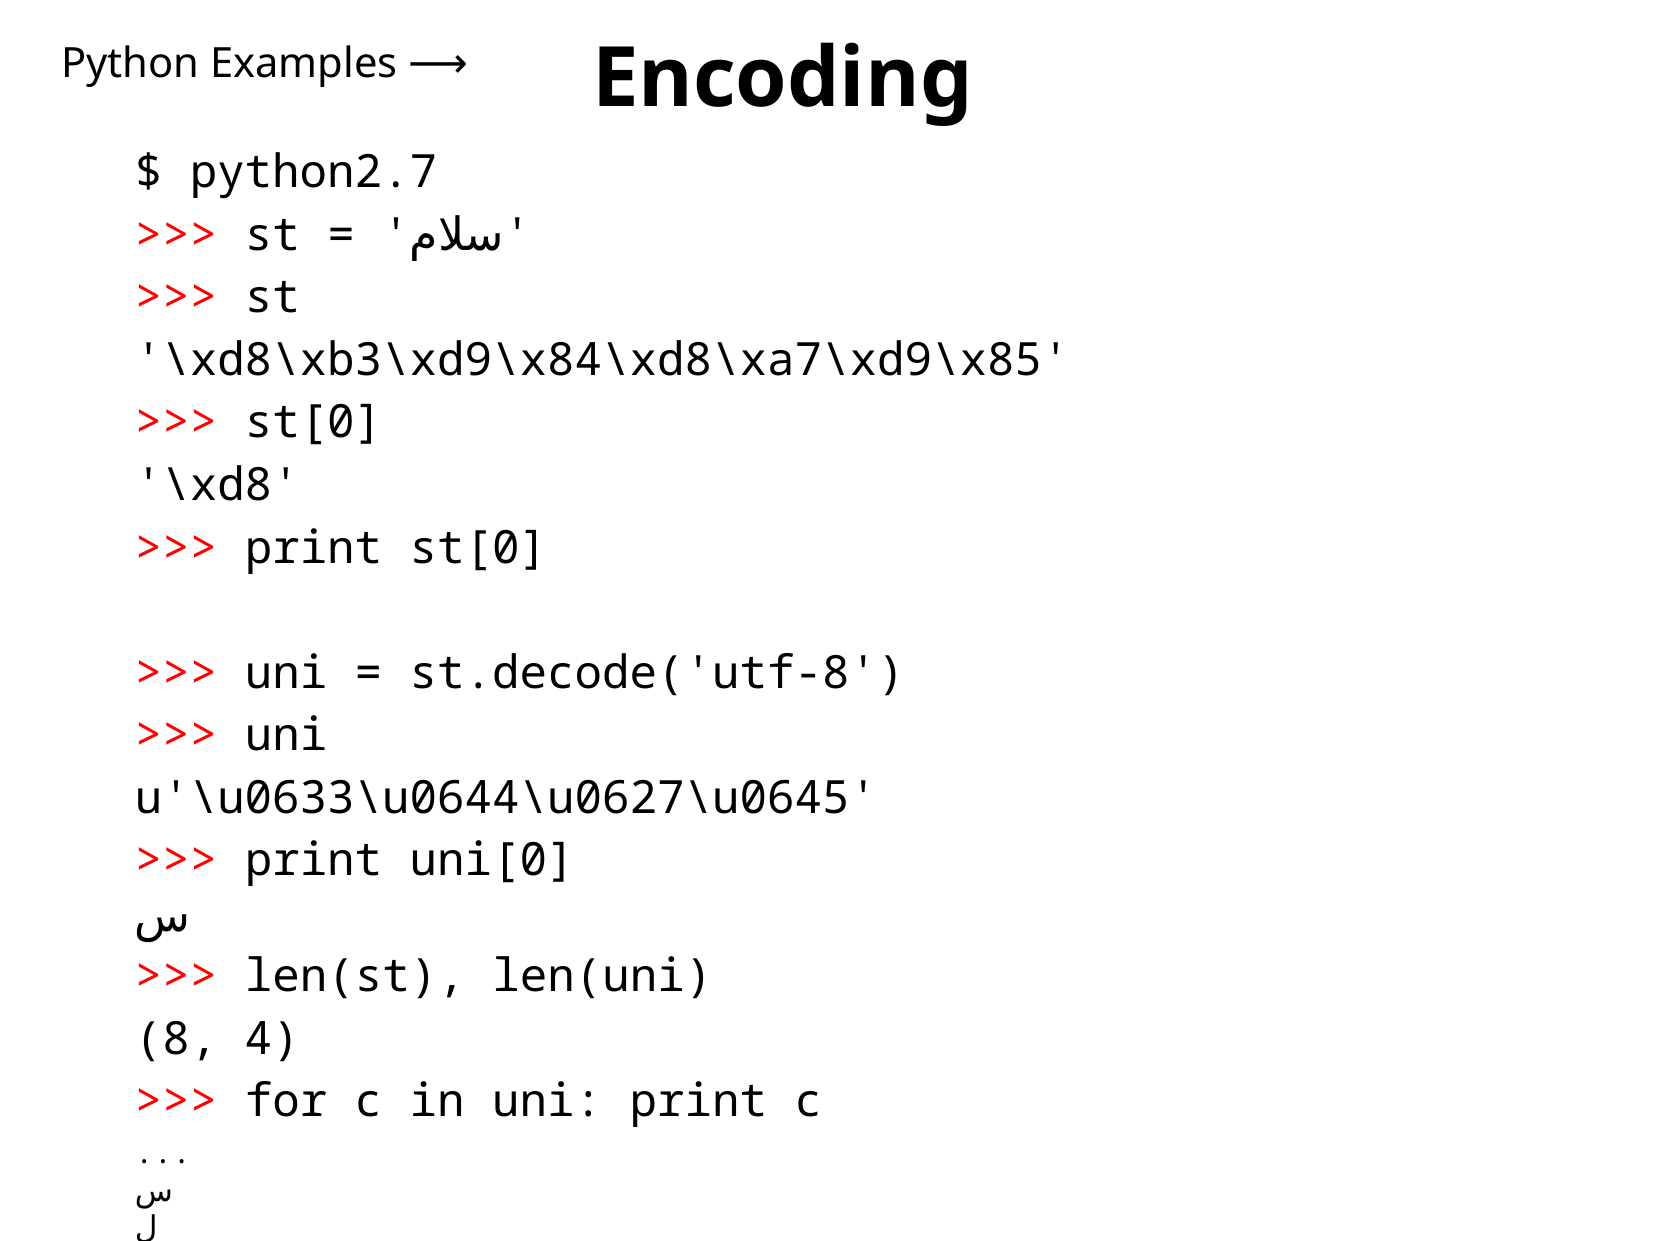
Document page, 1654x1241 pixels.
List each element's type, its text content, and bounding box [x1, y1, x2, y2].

text_box Python Examples ⟶ [46, 25, 451, 109]
text_box Encoding [577, 10, 967, 131]
text_box $ python2.7 >>> st = 'سلام' >>> st '\xd8\xb3\xd9\x84\xd8\xa7\xd9\x85' >>> st[0] '\xd8' >>> print st[0] >>> uni = st.decode('utf-8') >>> uni u'\u0633\u0644\u0627\u0645' >>> print uni[0] س >>> len(st), len(uni) (8, 4) >>> for c in uni: print c ... س ل ا م [120, 131, 1441, 1237]
